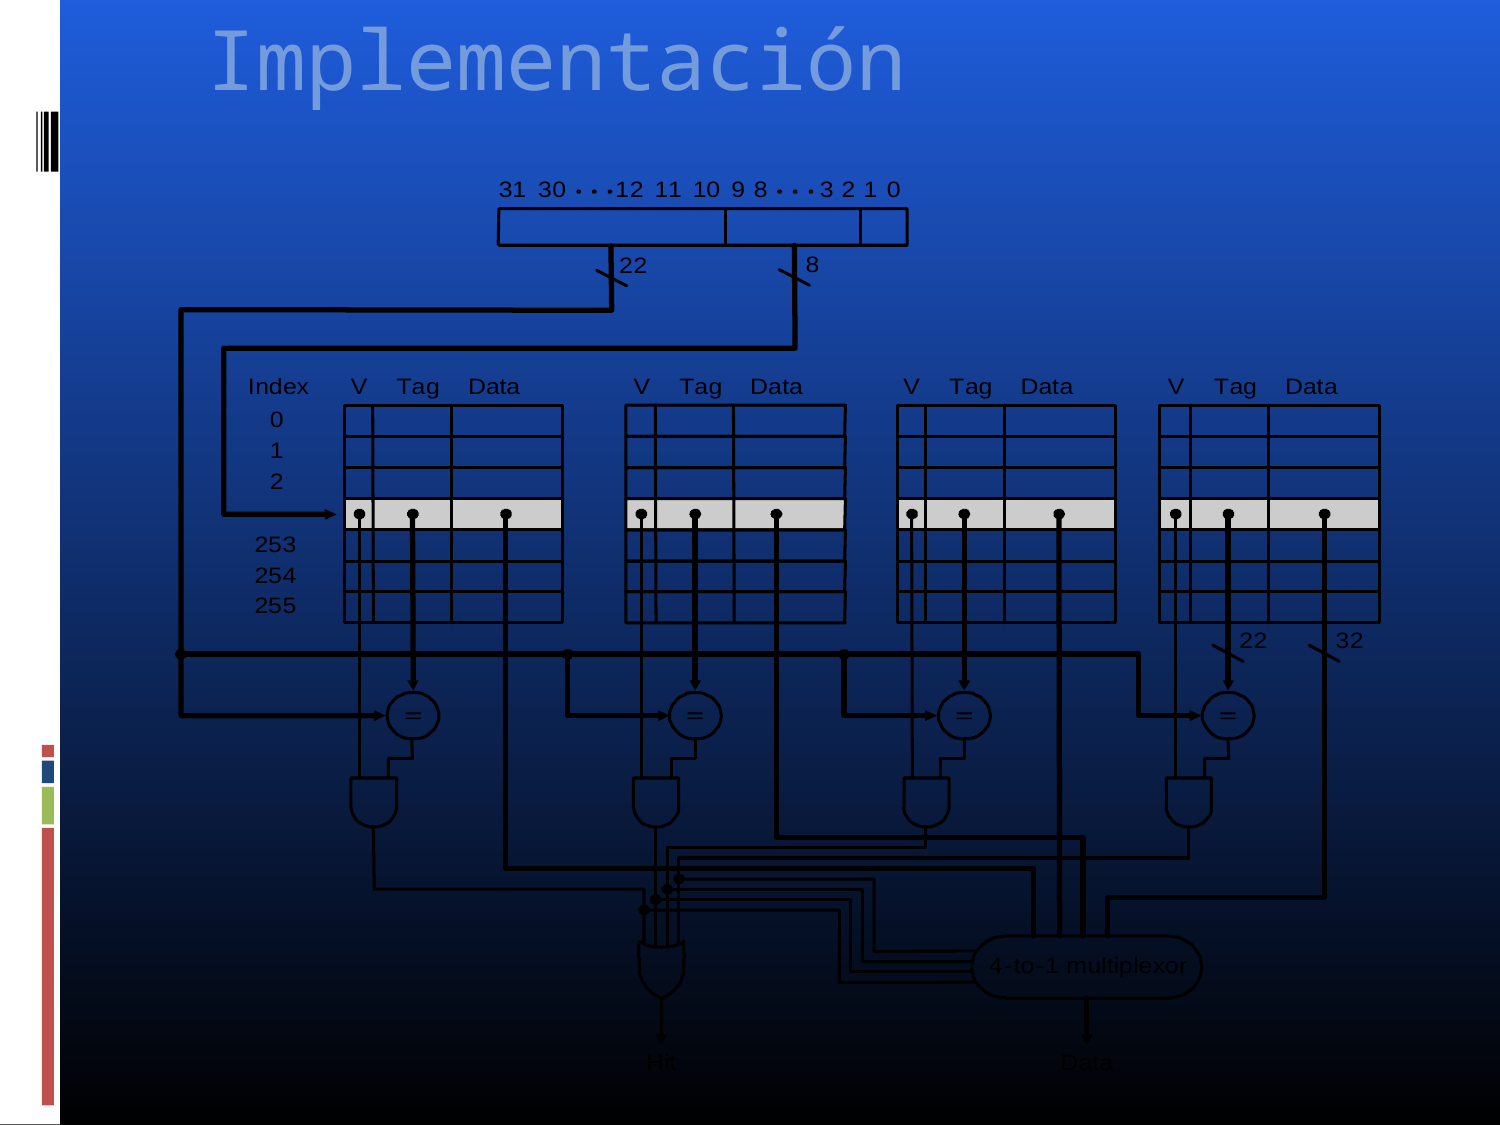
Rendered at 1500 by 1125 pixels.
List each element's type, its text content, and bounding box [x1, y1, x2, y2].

picture [174, 162, 1388, 1075]
title Implementación [112, 0, 1388, 188]
